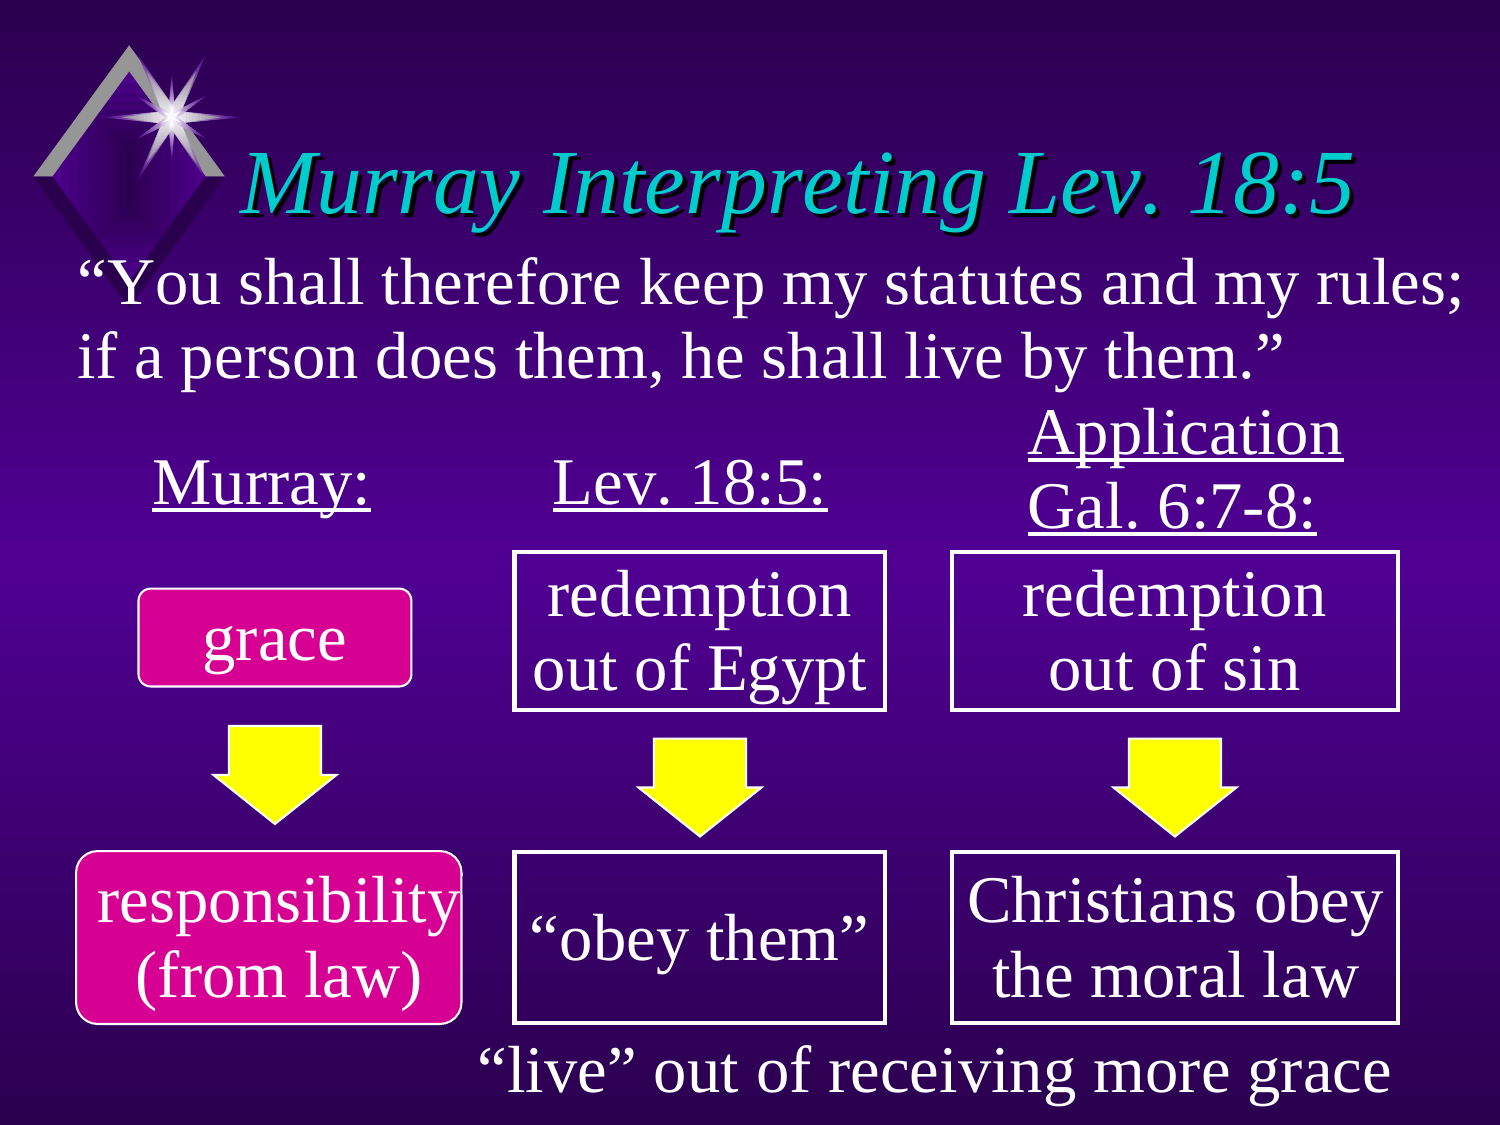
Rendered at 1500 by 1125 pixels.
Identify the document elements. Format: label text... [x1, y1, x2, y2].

text_box Application Gal. 6:7-8: [1012, 402, 1388, 551]
text_box [638, 738, 762, 837]
text_box redemption out of sin [952, 552, 1398, 711]
text_box “You shall therefore keep my statutes and my rules; if a person does them, he shall live by them.” [62, 237, 1500, 402]
text_box Murray: [137, 437, 475, 527]
title Murray Interpreting Lev. 18:5 [224, 78, 1388, 237]
text_box [213, 726, 337, 824]
text_box Christians obey the moral law [952, 852, 1398, 1023]
text_box “live” out of receiving more grace [462, 1024, 1413, 1115]
text_box “obey them” [514, 852, 886, 1023]
text_box responsibility (from law) [76, 851, 462, 1025]
text_box redemption out of Egypt [514, 552, 886, 711]
text_box [1113, 738, 1237, 837]
text_box grace [138, 588, 412, 687]
text_box Lev. 18:5: [537, 437, 913, 527]
